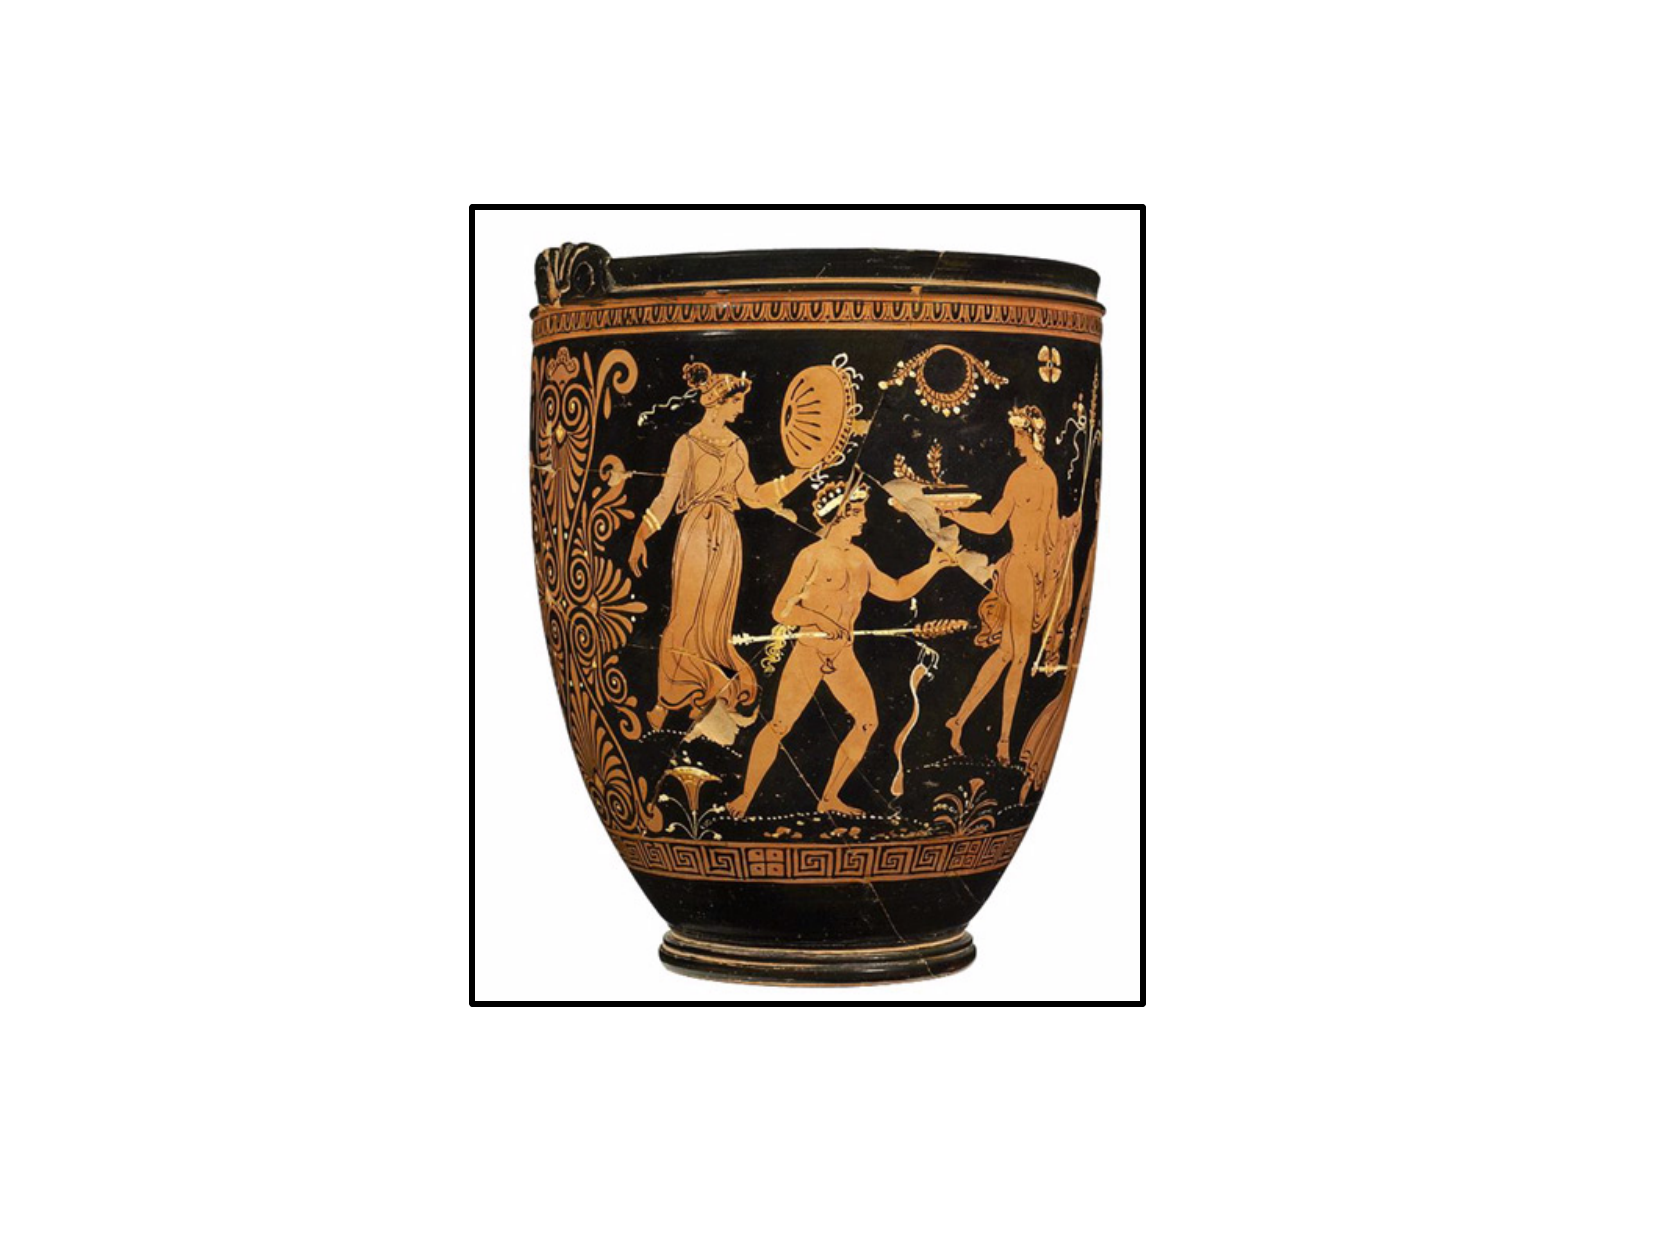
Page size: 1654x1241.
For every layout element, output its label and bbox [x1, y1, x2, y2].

picture [475, 210, 1140, 1001]
